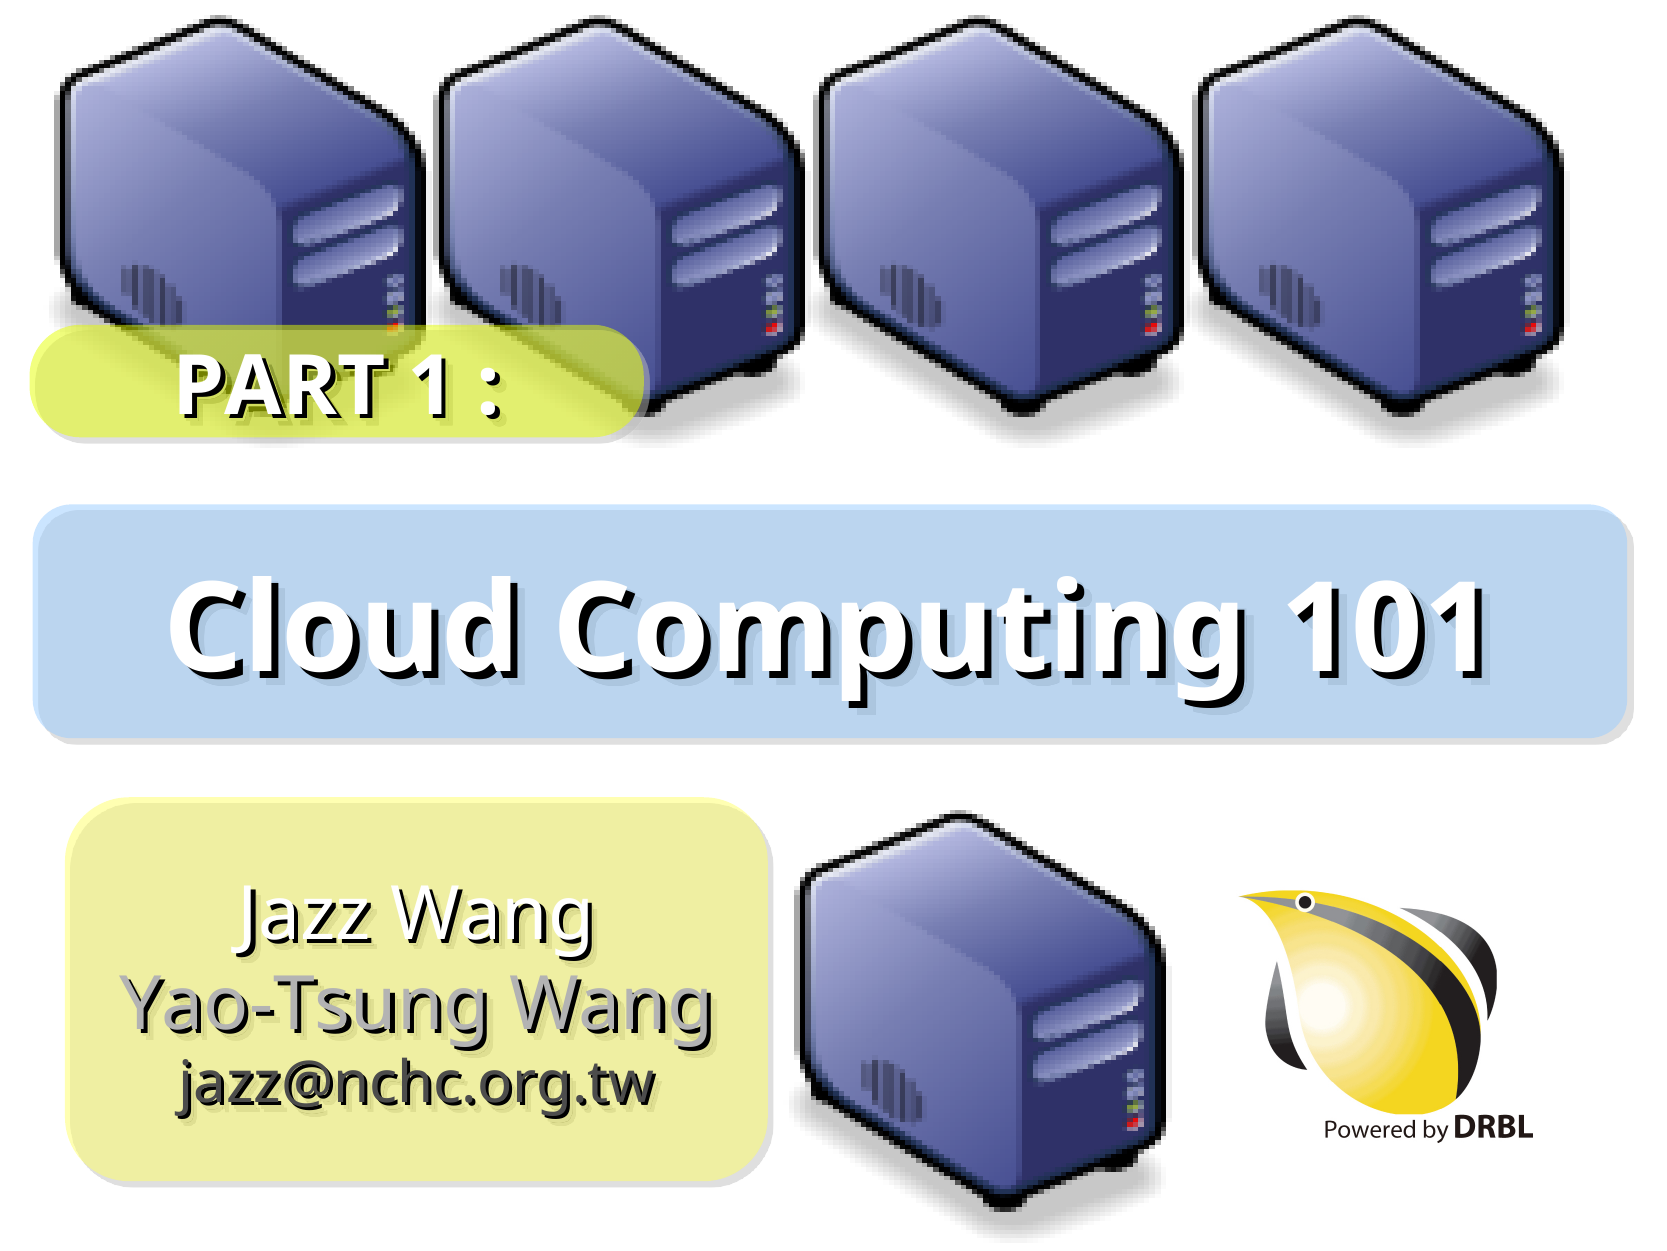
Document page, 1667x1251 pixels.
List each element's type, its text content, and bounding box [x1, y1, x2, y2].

text_box Jazz Wang Yao-Tsung Wang jazz@nchc.org.tw [64, 797, 768, 1182]
picture [27, 2, 1609, 502]
text_box Cloud Computing 101 [32, 504, 1628, 739]
picture [1224, 874, 1548, 1152]
picture [767, 797, 1211, 1251]
text_box PART 1 : [29, 324, 644, 438]
